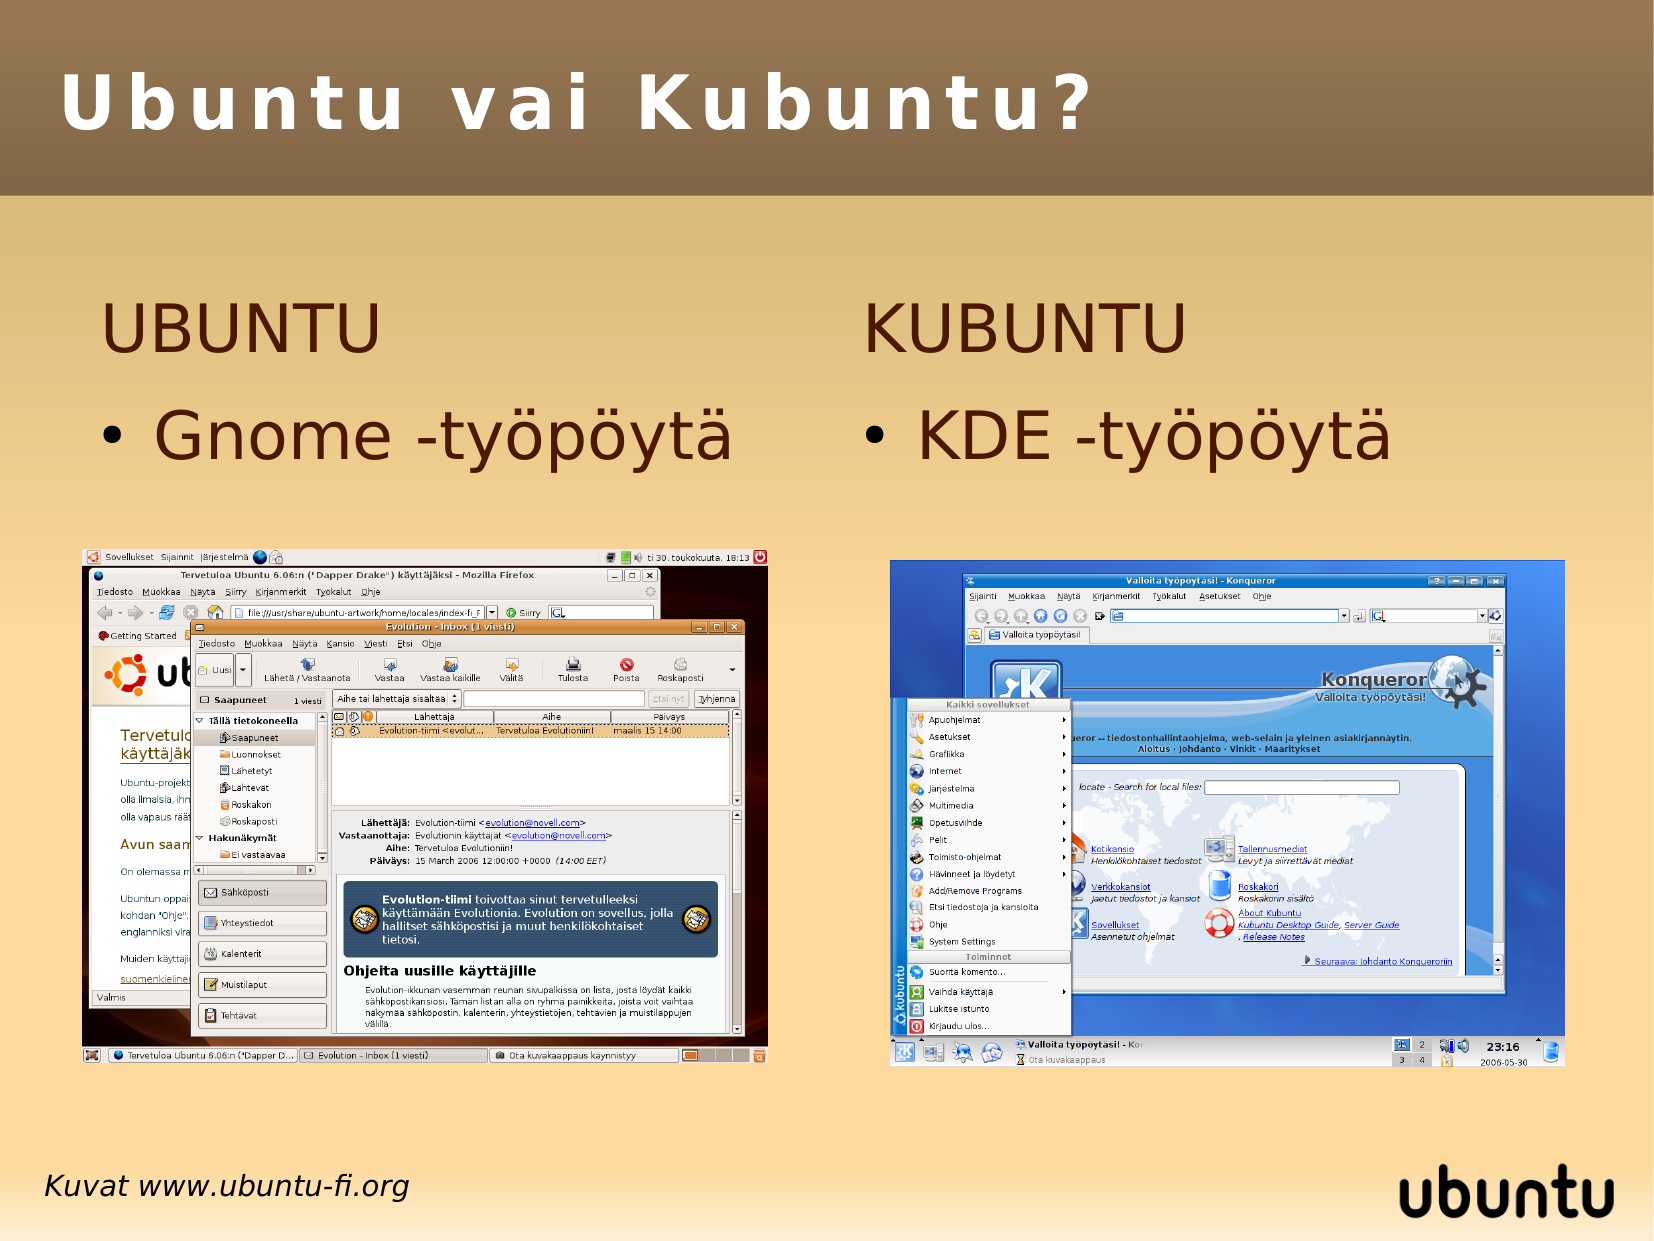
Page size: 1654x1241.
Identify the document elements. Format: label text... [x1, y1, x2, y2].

text_box Kuvat www.ubuntu-fi.org [29, 1161, 443, 1211]
list UBUNTU Gnome -työpöytä [82, 290, 809, 1109]
list KUBUNTU KDE -työpöytä [845, 290, 1572, 1109]
title Ubuntu vai Kubuntu? [59, 29, 1595, 178]
picture [0, 0, 1654, 1241]
